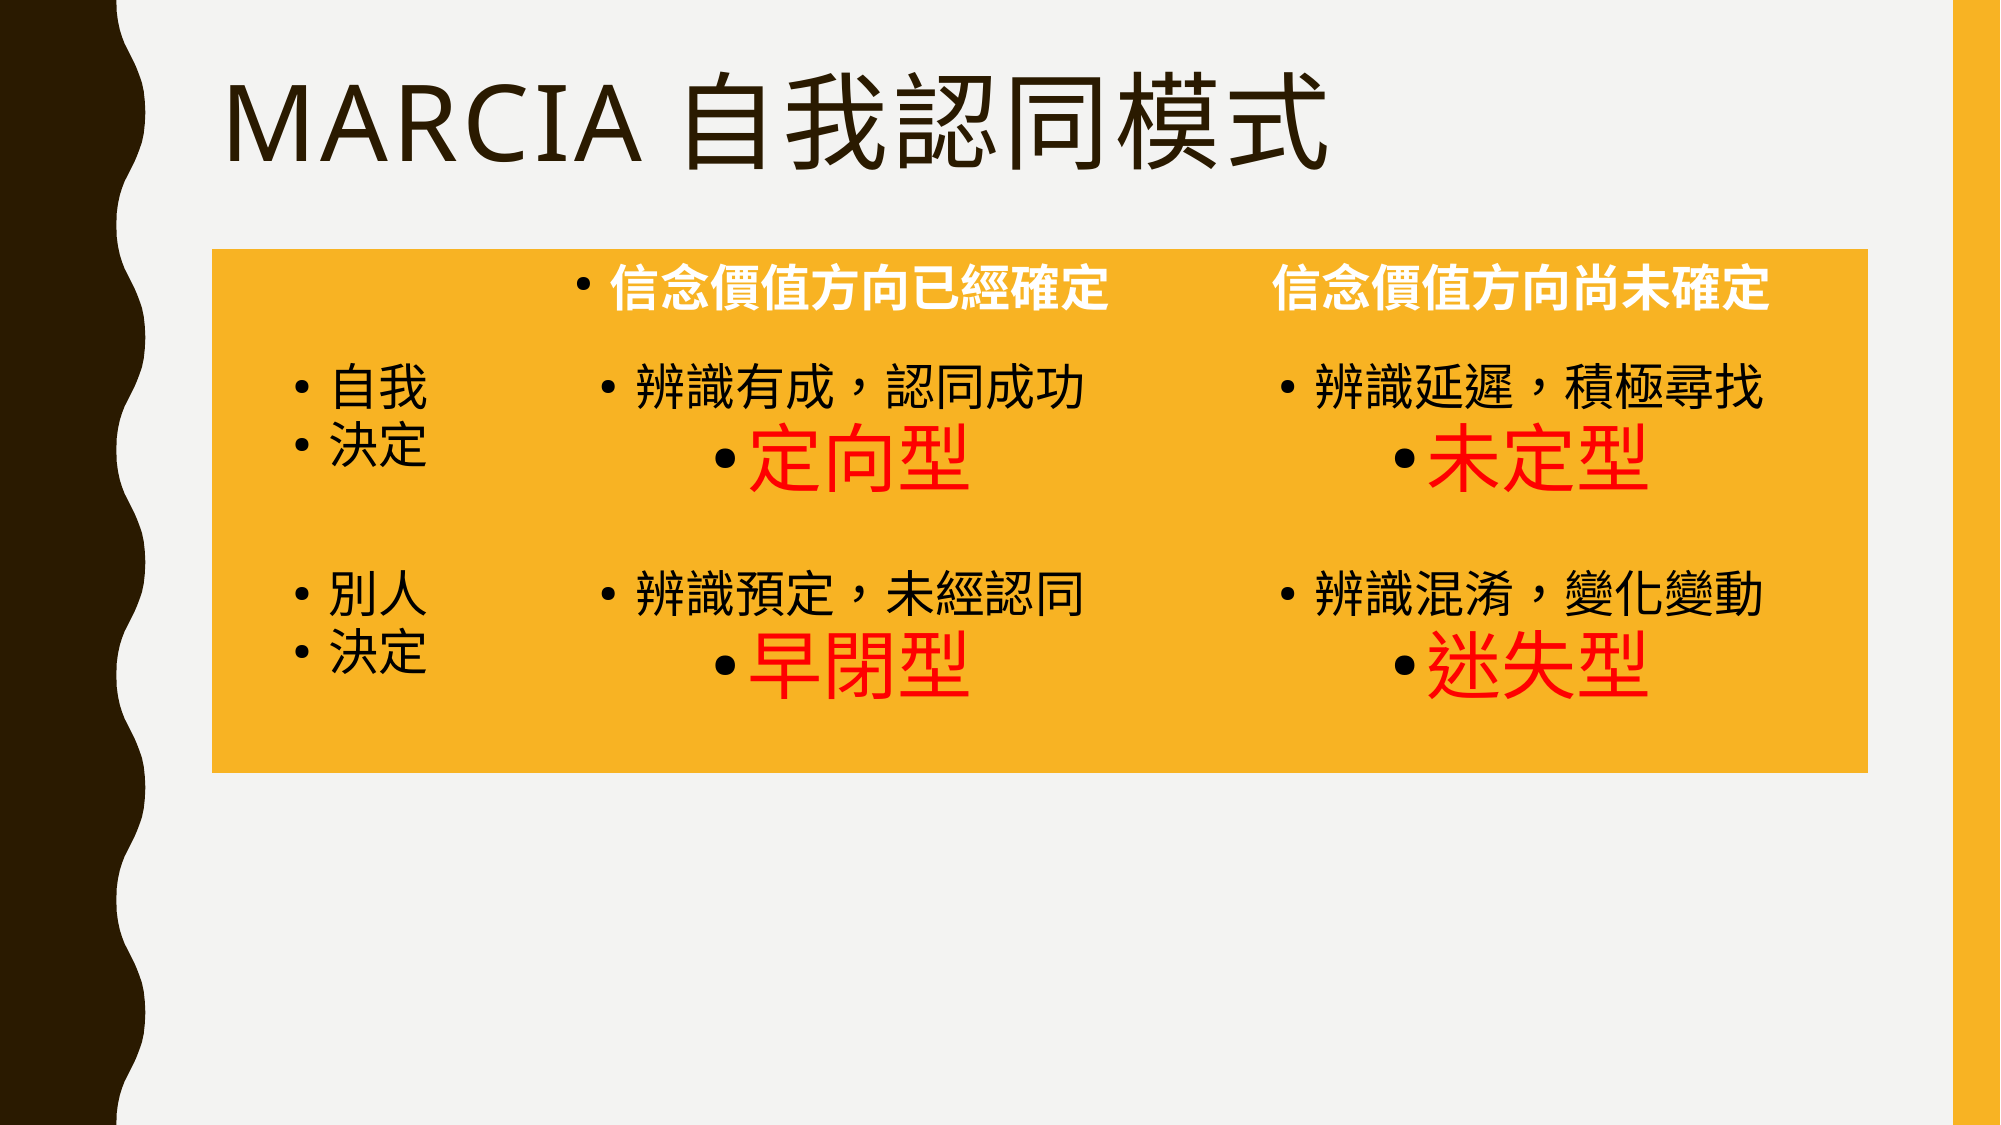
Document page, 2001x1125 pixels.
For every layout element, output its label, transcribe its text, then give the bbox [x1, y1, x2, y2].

table_header [212, 249, 510, 359]
table_cell 辨識有成，認同成功 定向型 [510, 359, 1175, 566]
table_header 信念價值方向尚未確定 [1175, 249, 1868, 359]
title Marcia自我認同模式 [205, 62, 1876, 308]
table_cell 辨識延遲，積極尋找 未定型 [1175, 359, 1868, 566]
table_cell 辨識混淆，變化變動 迷失型 [1175, 566, 1868, 773]
table_header 信念價值方向已經確定 [510, 249, 1175, 359]
table_cell 別人 決定 [212, 566, 510, 773]
table_cell 辨識預定，未經認同 早閉型 [510, 566, 1175, 773]
table_cell 自我 決定 [212, 359, 510, 566]
